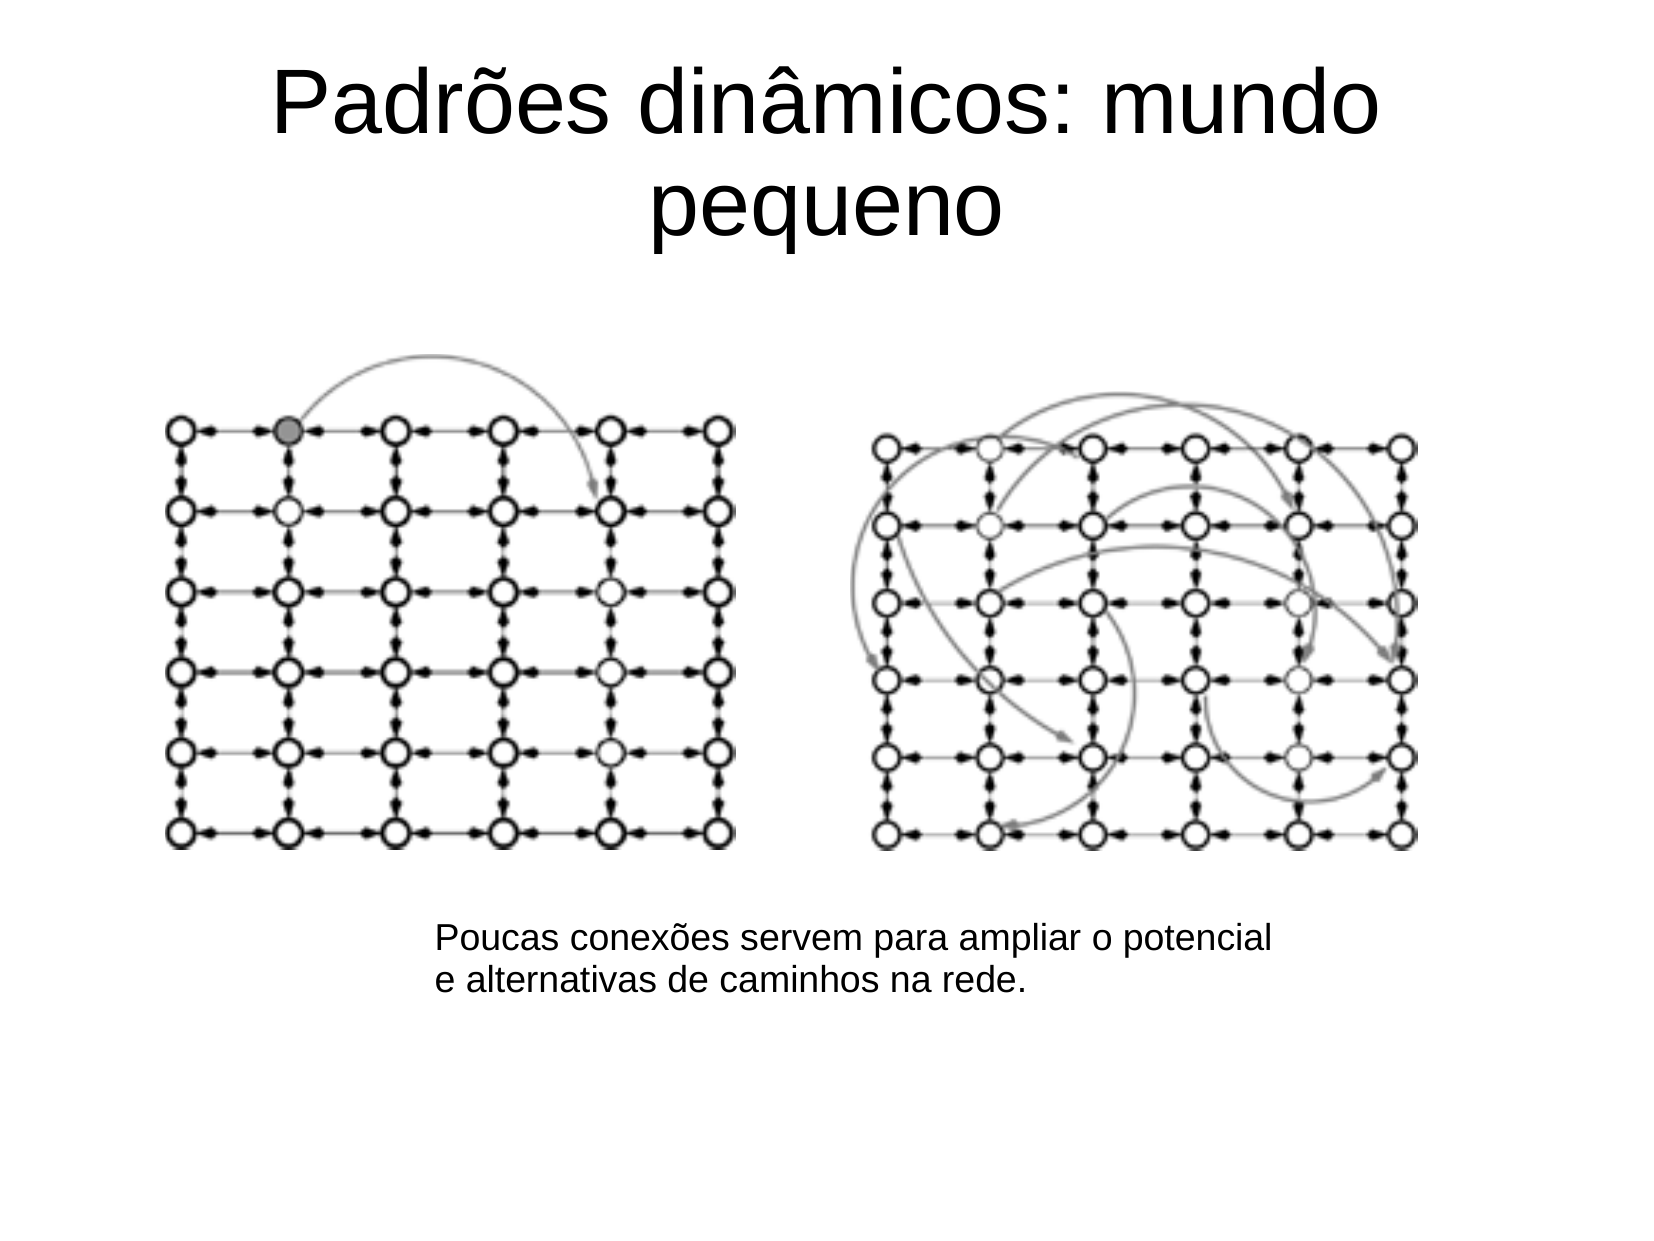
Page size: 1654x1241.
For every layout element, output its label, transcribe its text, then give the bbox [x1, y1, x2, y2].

picture [165, 354, 736, 851]
picture [850, 391, 1418, 851]
text_box Poucas conexões servem para ampliar o potencial e alternativas de caminhos na rede. [419, 909, 1288, 1009]
title Padrões dinâmicos: mundo pequeno [82, 49, 1571, 257]
